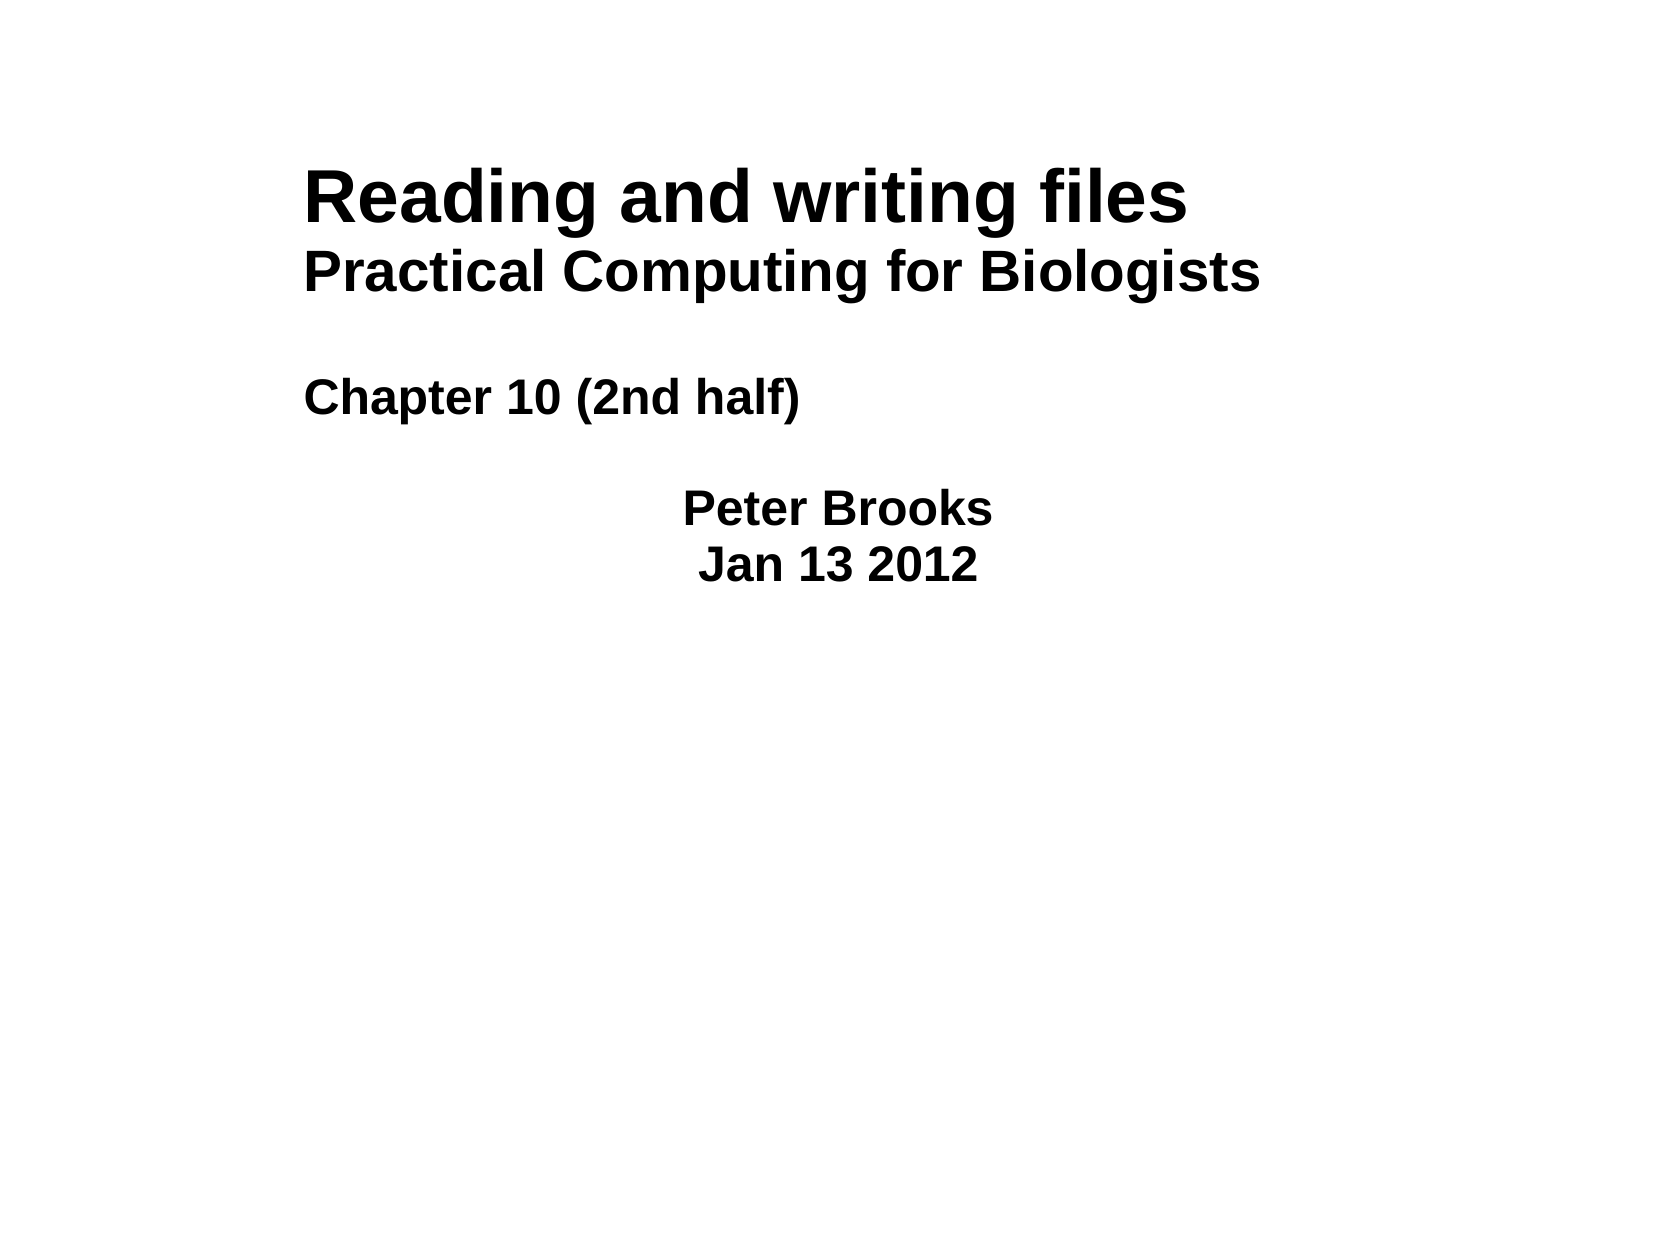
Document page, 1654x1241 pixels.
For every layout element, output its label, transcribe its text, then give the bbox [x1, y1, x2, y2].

text_box Reading and writing files Practical Computing for Biologists Chapter 10 (2nd half) Peter Brooks Jan 13 2012 [288, 147, 1388, 1019]
